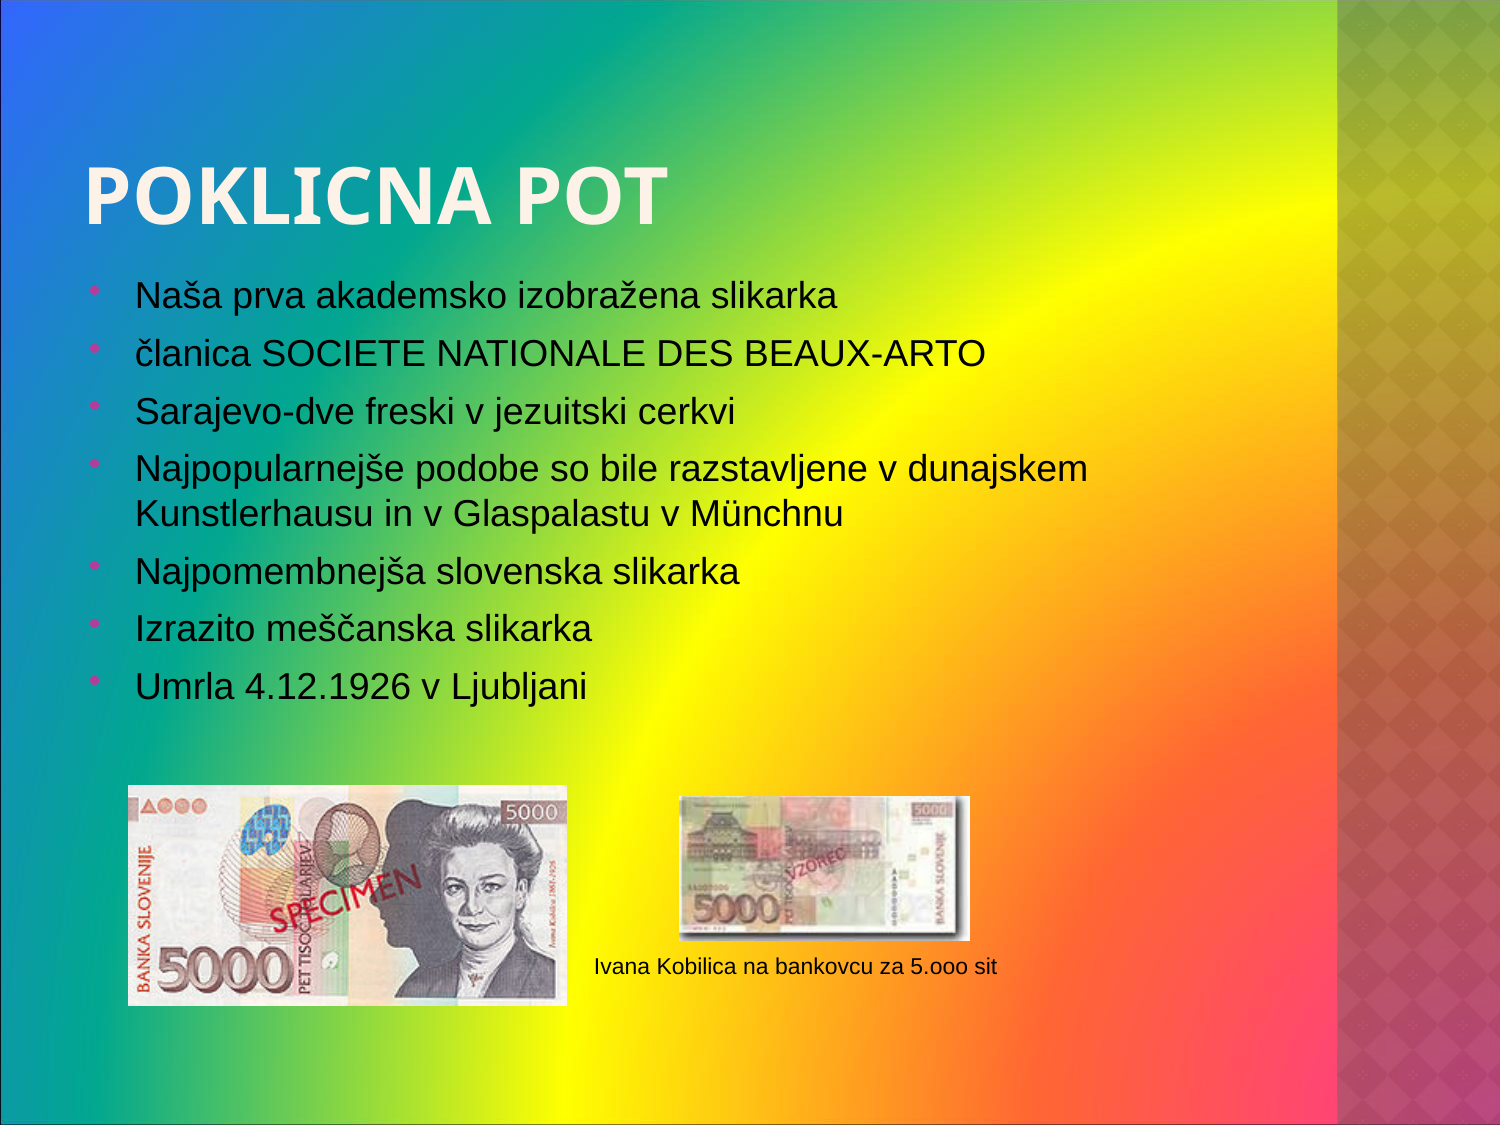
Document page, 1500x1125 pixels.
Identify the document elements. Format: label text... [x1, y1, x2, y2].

title POKLICNA POT [75, 52, 1263, 240]
picture [0, 0, 1500, 1125]
list Naša prva akademsko izobražena slikarka članica SOCIETE NATIONALE DES BEAUX-ARTO Sarajevo-dve freski v jezuitski cerkvi Najpopularnejše podobe so bile razstavljene v dunajskem Kunstlerhausu in v Glaspalastu v Münchnu Najpomembnejša slovenska slikarka Izrazito meščanska slikarka Umrla 4.12.1926 v Ljubljani Ivana Kobilica na bankovcu za 5.ooo sit [75, 264, 1263, 1060]
